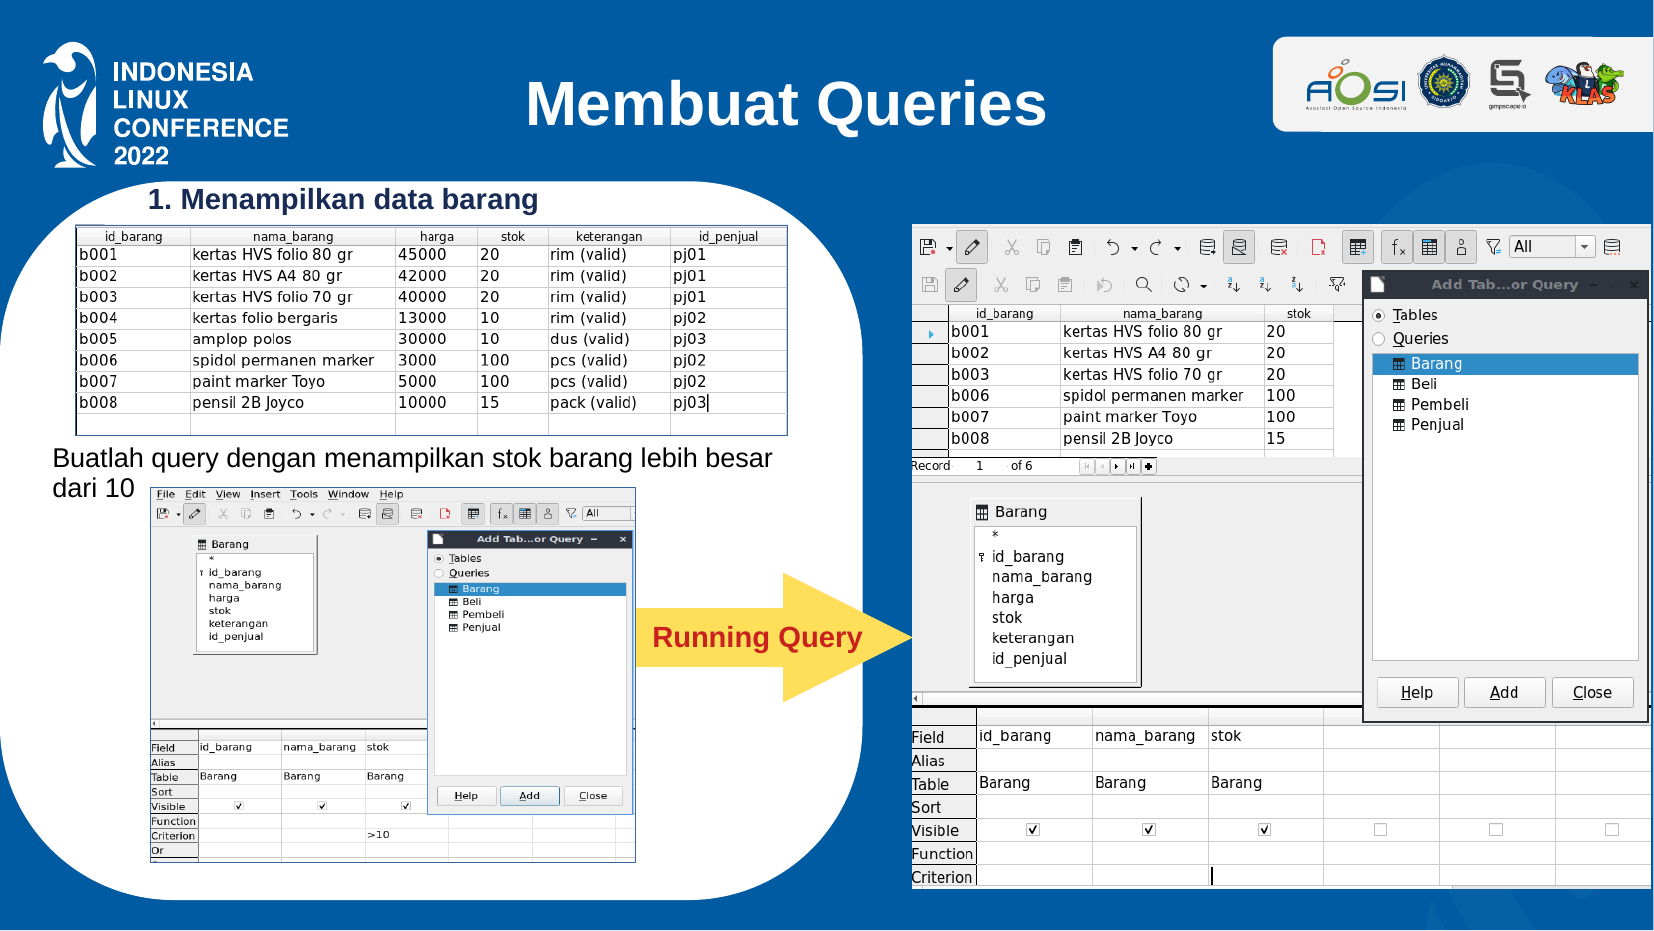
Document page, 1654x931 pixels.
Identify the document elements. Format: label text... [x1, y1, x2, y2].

picture [1417, 54, 1471, 108]
title Membuat Queries [525, 68, 1238, 182]
picture [912, 224, 1651, 889]
text_box [0, 192, 863, 901]
text_box 1. Menampilkan data barang [112, 150, 788, 224]
picture [150, 487, 636, 863]
text_box [636, 212, 863, 612]
picture [1545, 62, 1624, 105]
picture [75, 224, 788, 435]
text_box Buatlah query dengan menampilkan stok barang lebih besar dari 10 [37, 435, 788, 511]
text_box Running Query [637, 613, 901, 663]
